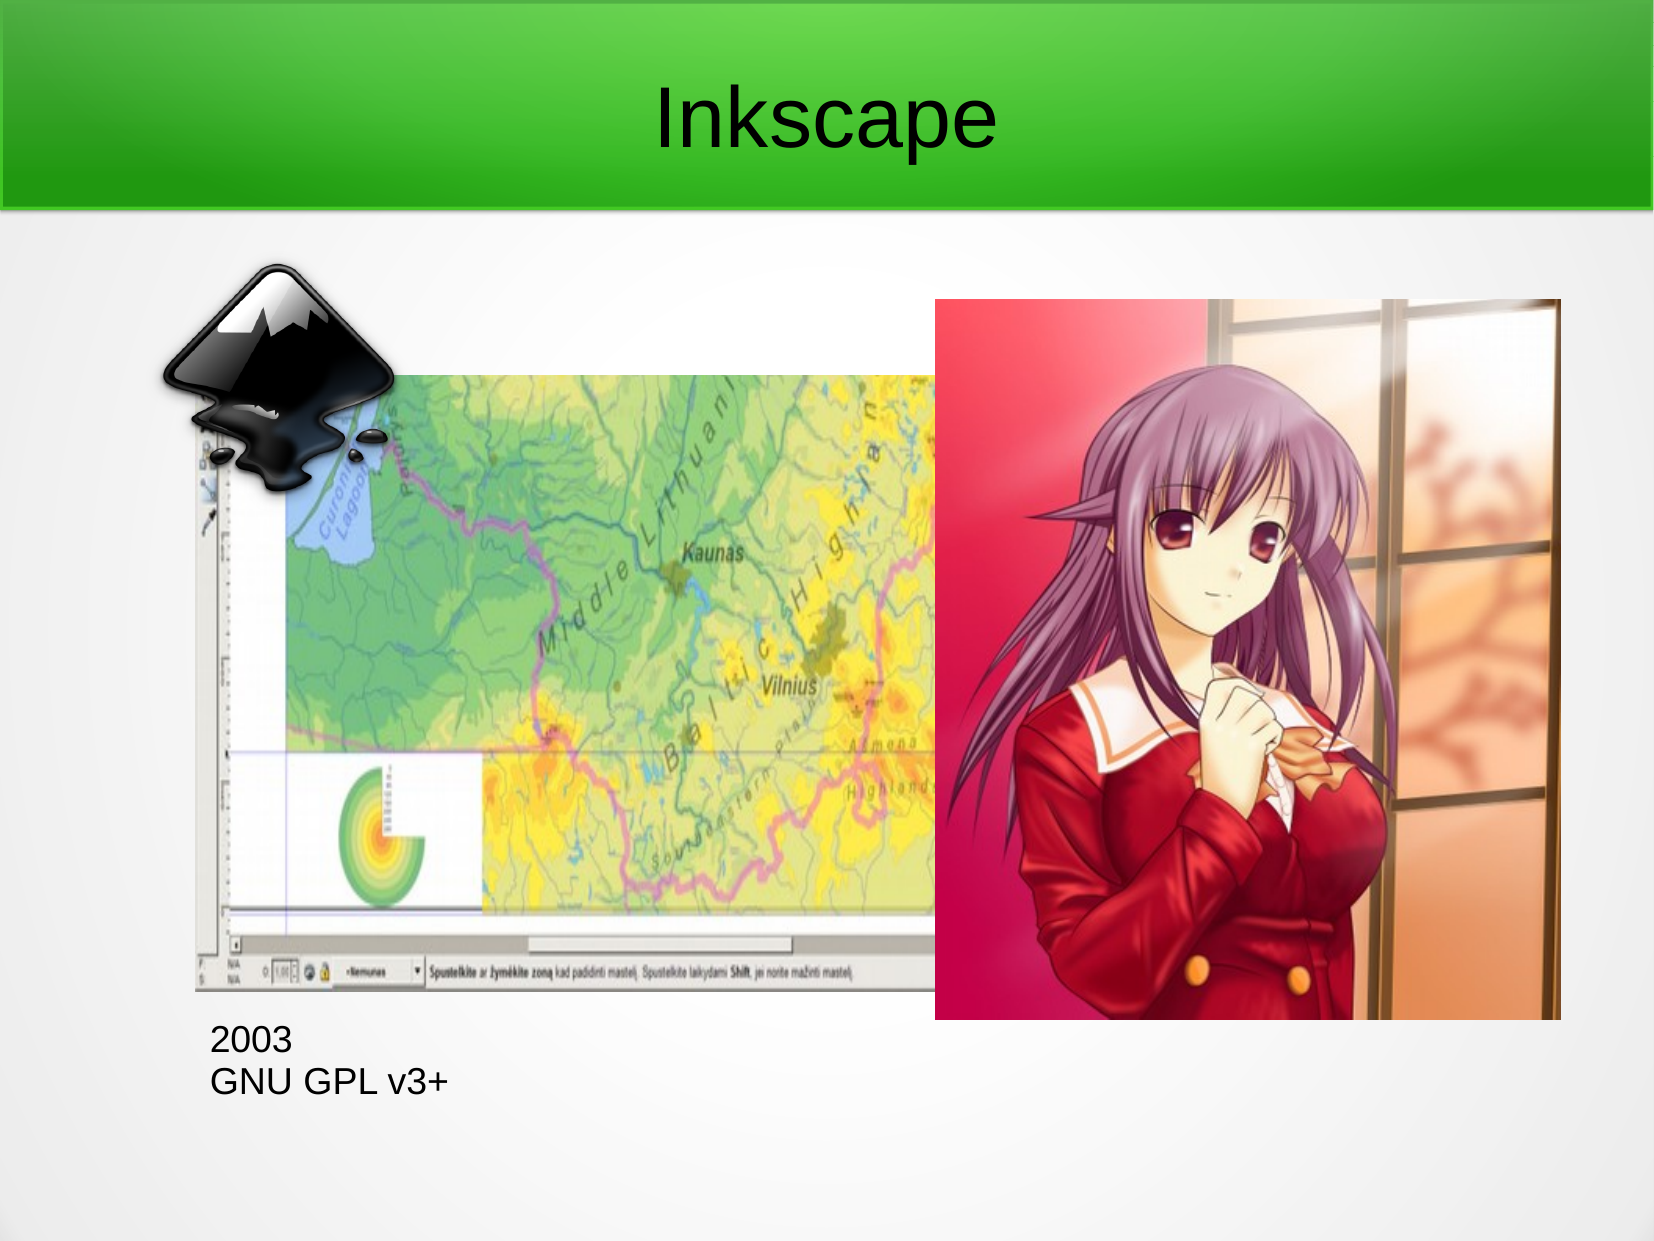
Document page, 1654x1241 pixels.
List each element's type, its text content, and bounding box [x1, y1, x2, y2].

picture [146, 249, 1561, 1020]
title Inkscape [82, 47, 1571, 189]
text_box 2003 GNU GPL v3+ [195, 1011, 556, 1111]
